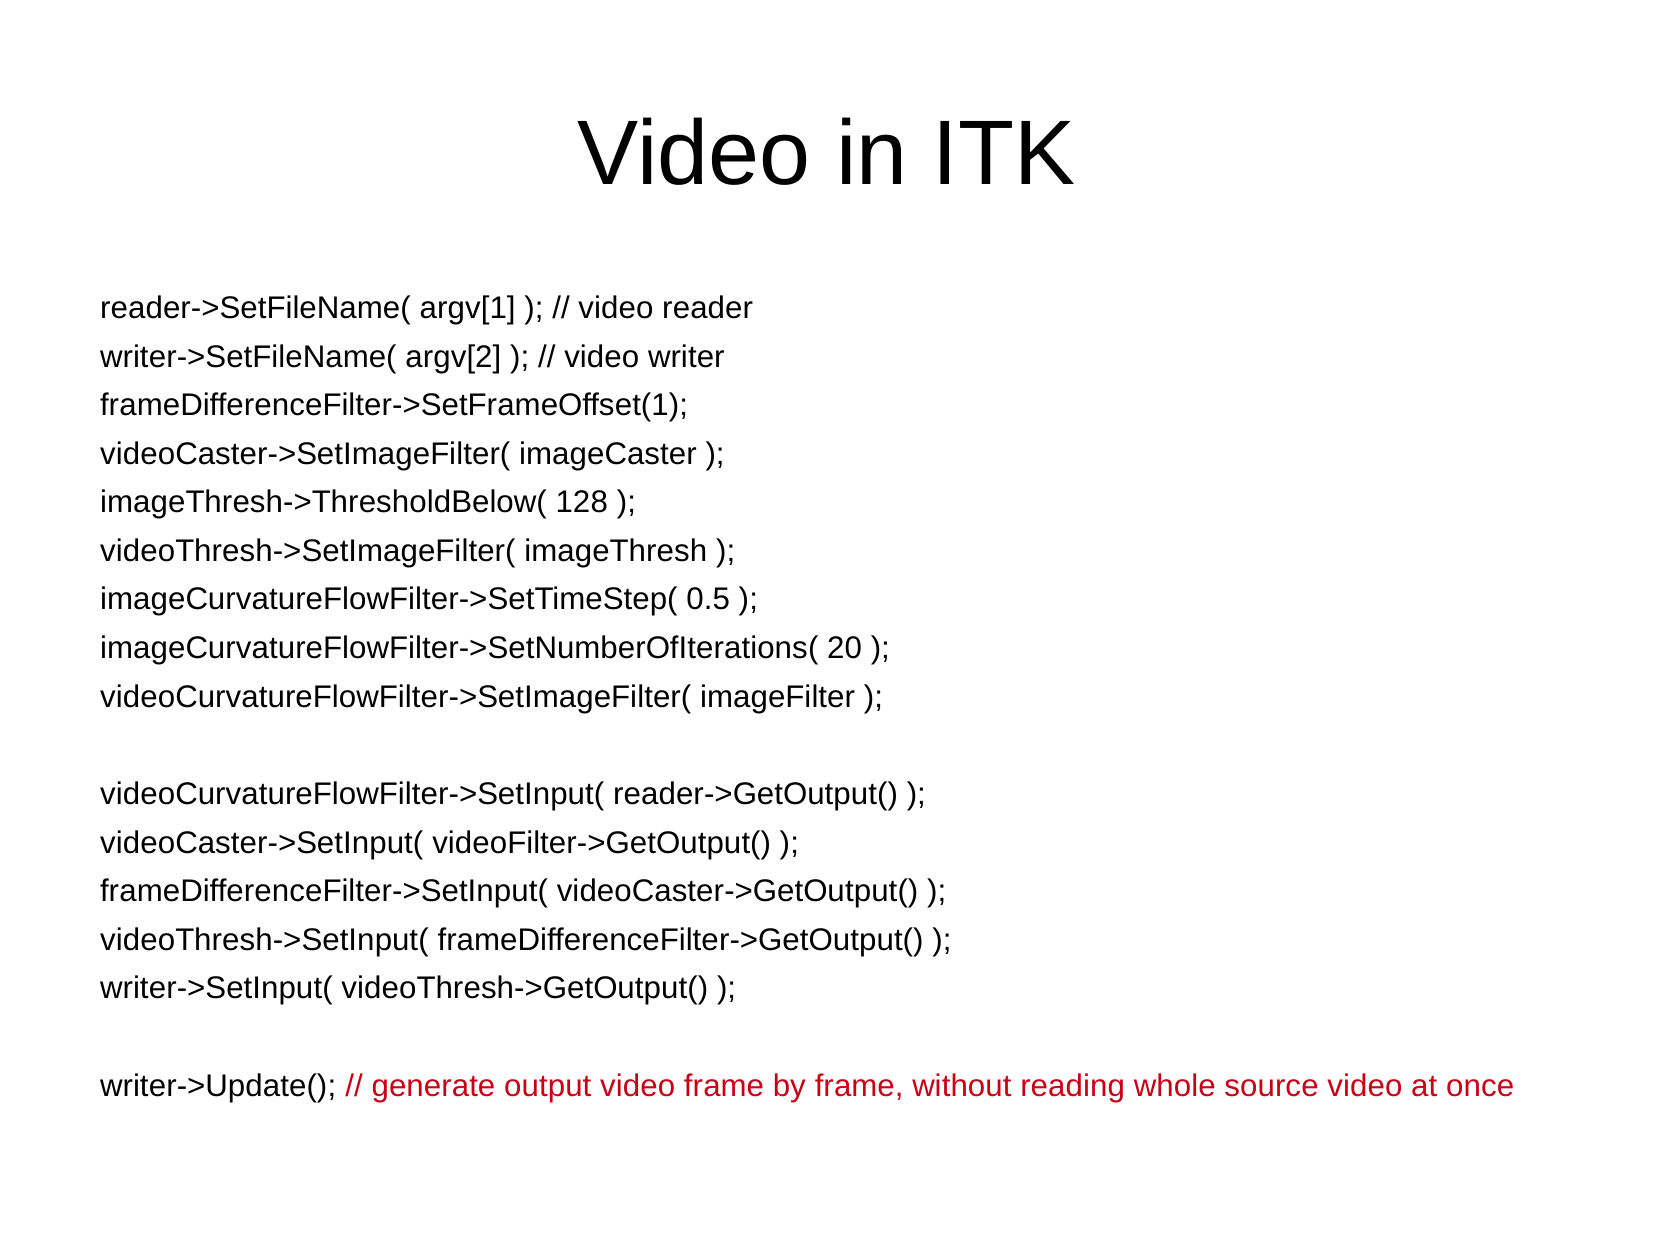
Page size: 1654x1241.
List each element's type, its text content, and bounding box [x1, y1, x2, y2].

title Video in ITK [82, 49, 1571, 257]
list reader->SetFileName( argv[1] ); // video reader writer->SetFileName( argv[2] ); // video writer frameDifferenceFilter->SetFrameOffset(1); videoCaster->SetImageFilter( imageCaster ); imageThresh->ThresholdBelow( 128 ); videoThresh->SetImageFilter( imageThresh ); imageCurvatureFlowFilter->SetTimeStep( 0.5 ); imageCurvatureFlowFilter->SetNumberOfIterations( 20 ); videoCurvatureFlowFilter->SetImageFilter( imageFilter ); videoCurvatureFlowFilter->SetInput( reader->GetOutput() ); videoCaster->SetInput( videoFilter->GetOutput() ); frameDifferenceFilter->SetInput( videoCaster->GetOutput() ); videoThresh->SetInput( frameDifferenceFilter->GetOutput() ); writer->SetInput( videoThresh->GetOutput() ); writer->Update(); // generate output video frame by frame, without reading whole source video at once [82, 290, 1571, 1109]
